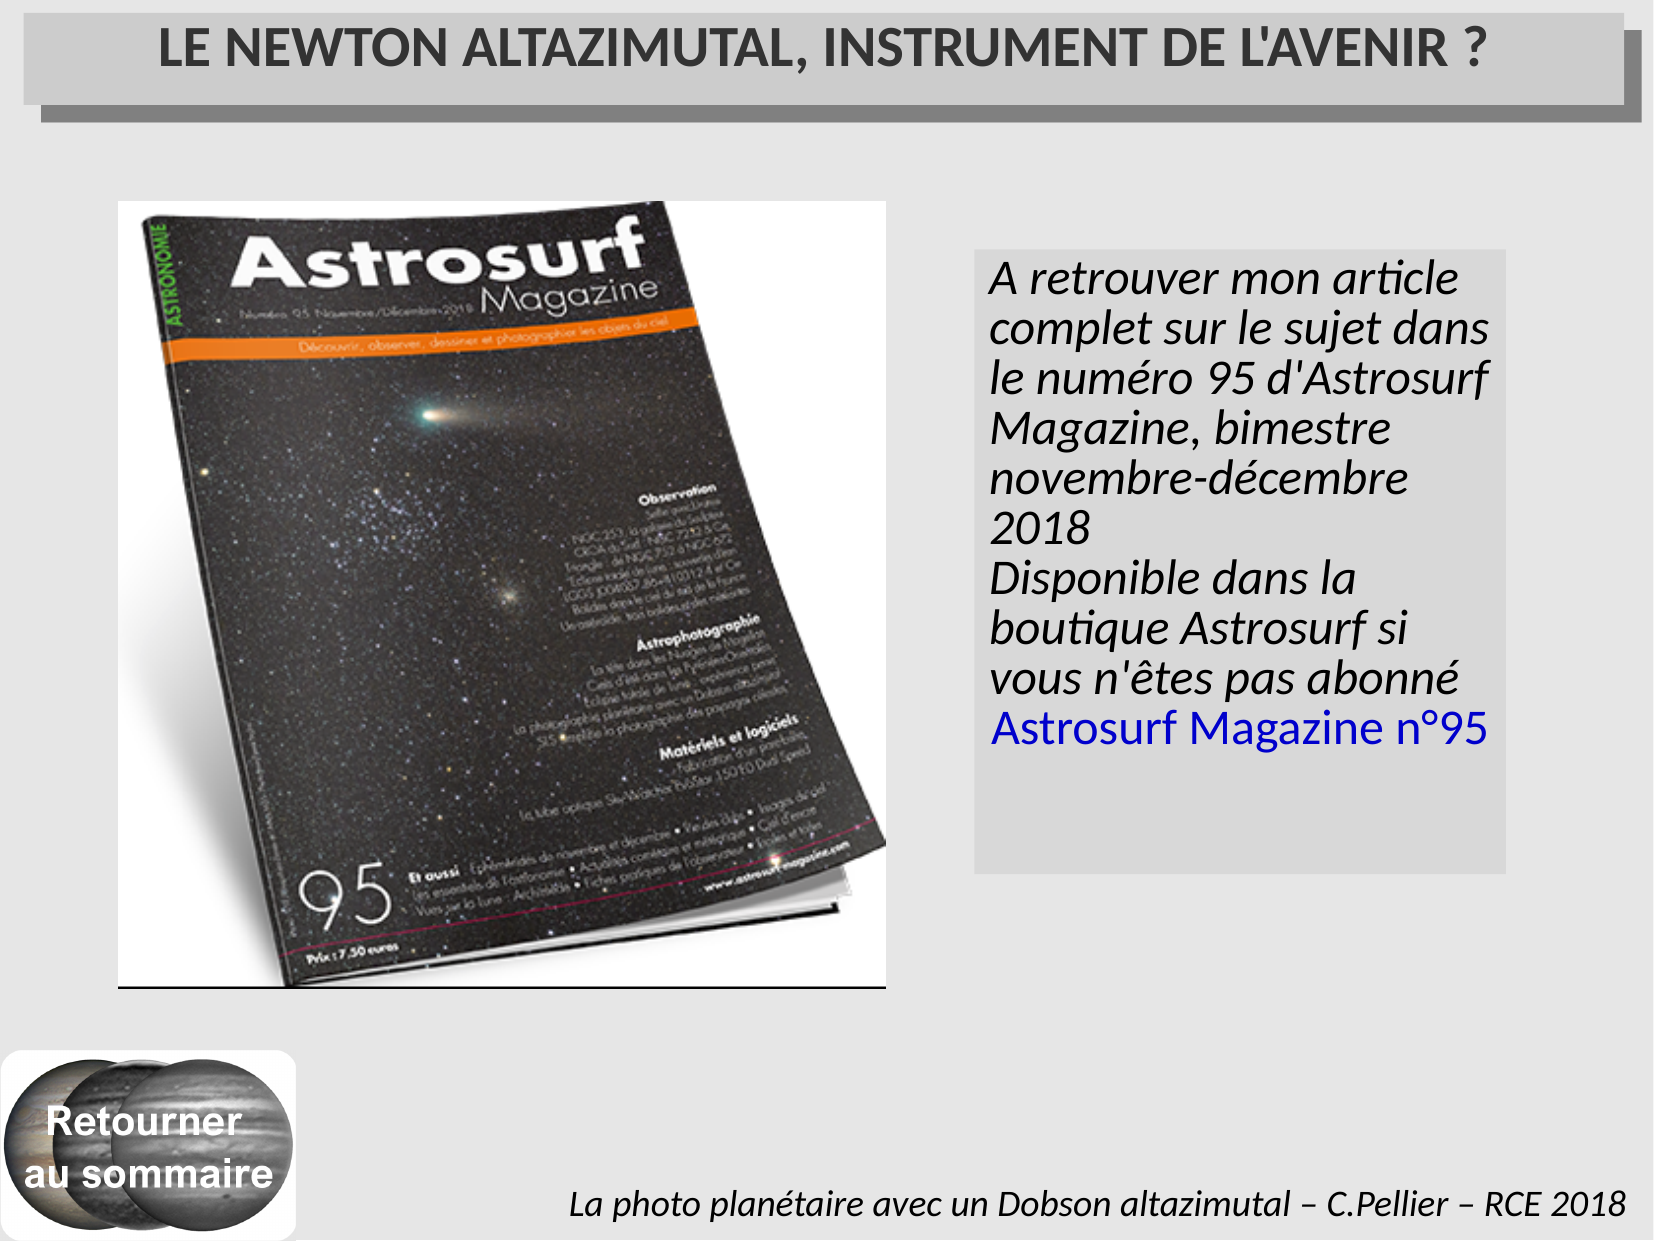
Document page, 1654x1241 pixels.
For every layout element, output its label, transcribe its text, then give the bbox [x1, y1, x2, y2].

picture [0, 1050, 296, 1241]
text_box La photo planétaire avec un Dobson altazimutal – C.Pellier – RCE 2018 [431, 1181, 1642, 1241]
text_box LE NEWTON ALTAZIMUTAL, INSTRUMENT DE L'AVENIR ? [23, 12, 1625, 105]
picture [118, 201, 886, 990]
text_box A retrouver mon article complet sur le sujet dans le numéro 95 d'Astrosurf Magazine, bimestre novembre-décembre 2018 Disponible dans la boutique Astrosurf si vous n'êtes pas abonné Astrosurf Magazine n°95 [974, 249, 1506, 875]
